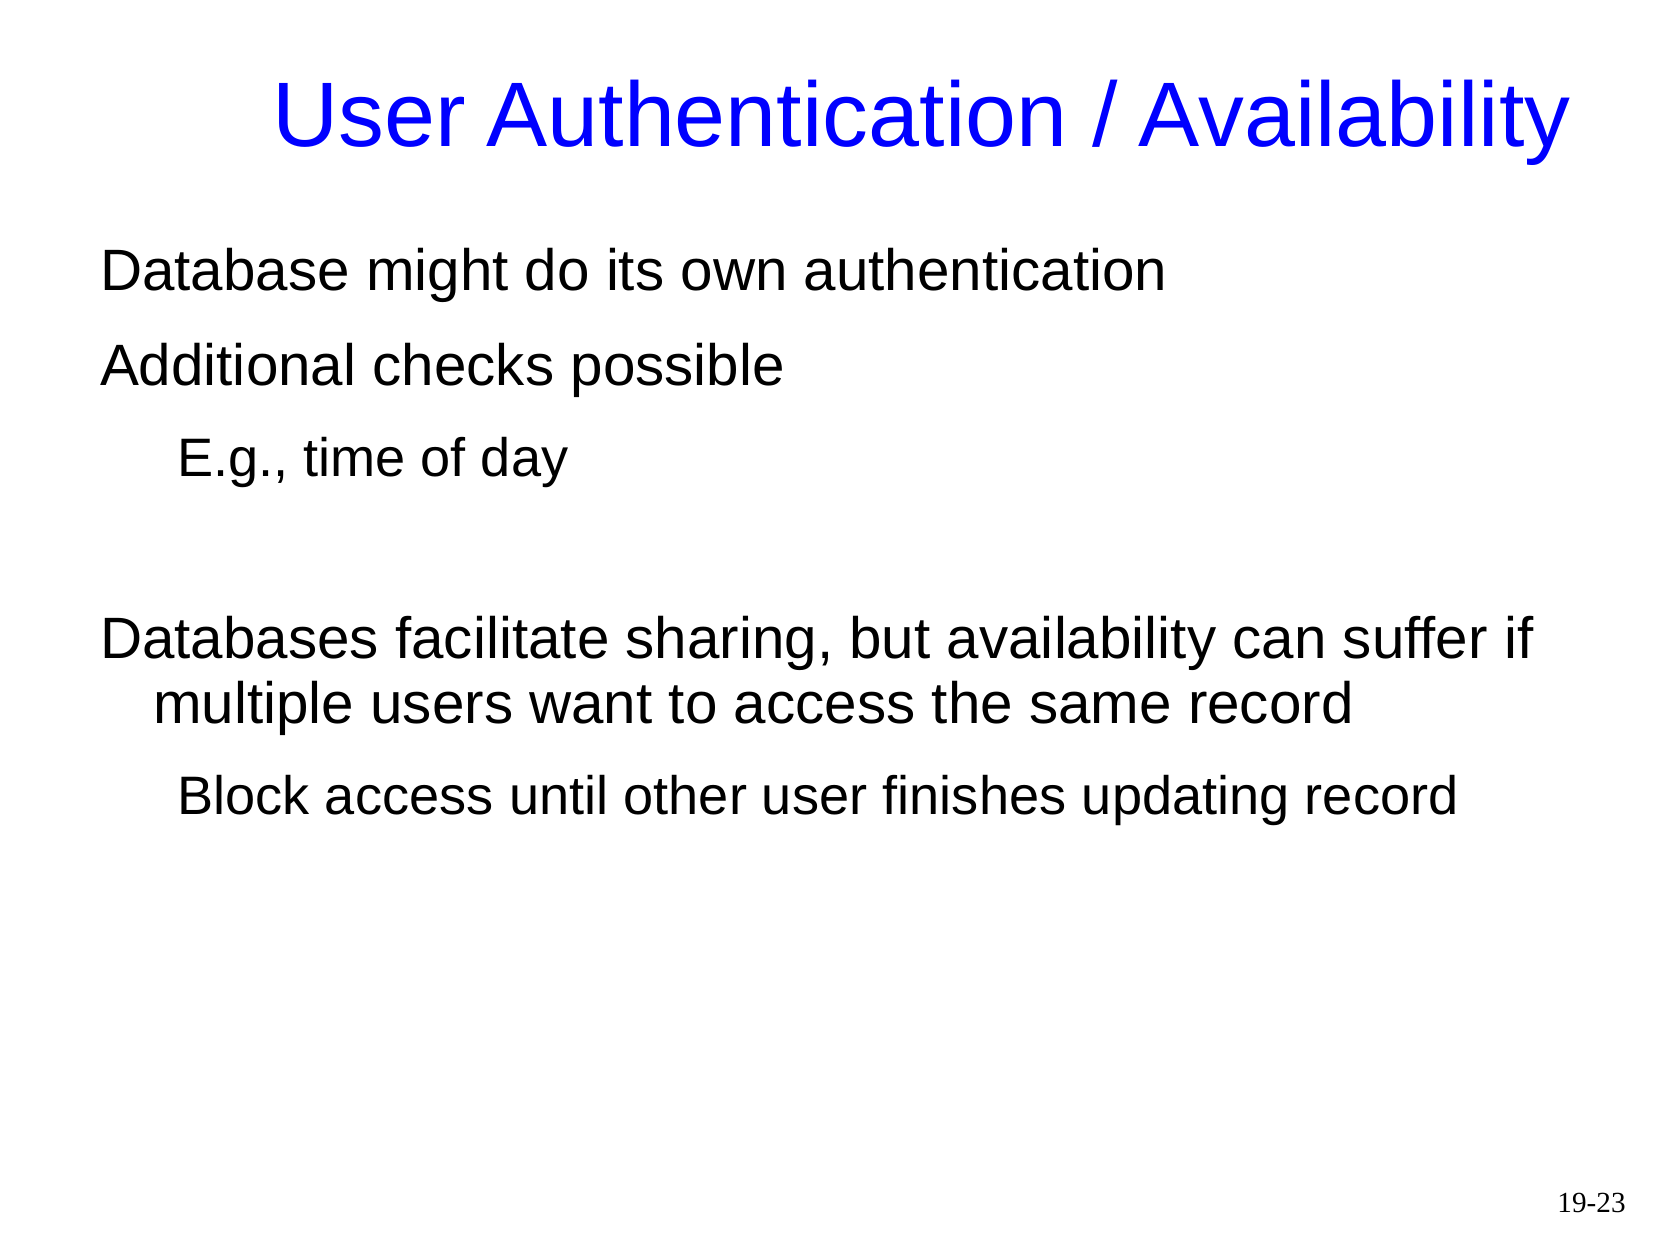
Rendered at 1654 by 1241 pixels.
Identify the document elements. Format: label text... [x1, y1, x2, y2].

title User Authentication / Availability [84, 11, 1573, 218]
list Database might do its own authentication Additional checks possible E.g., time of day Databases facilitate sharing, but availability can suffer if multiple users want to access the same record Block access until other user finishes updating record [82, 237, 1571, 1170]
